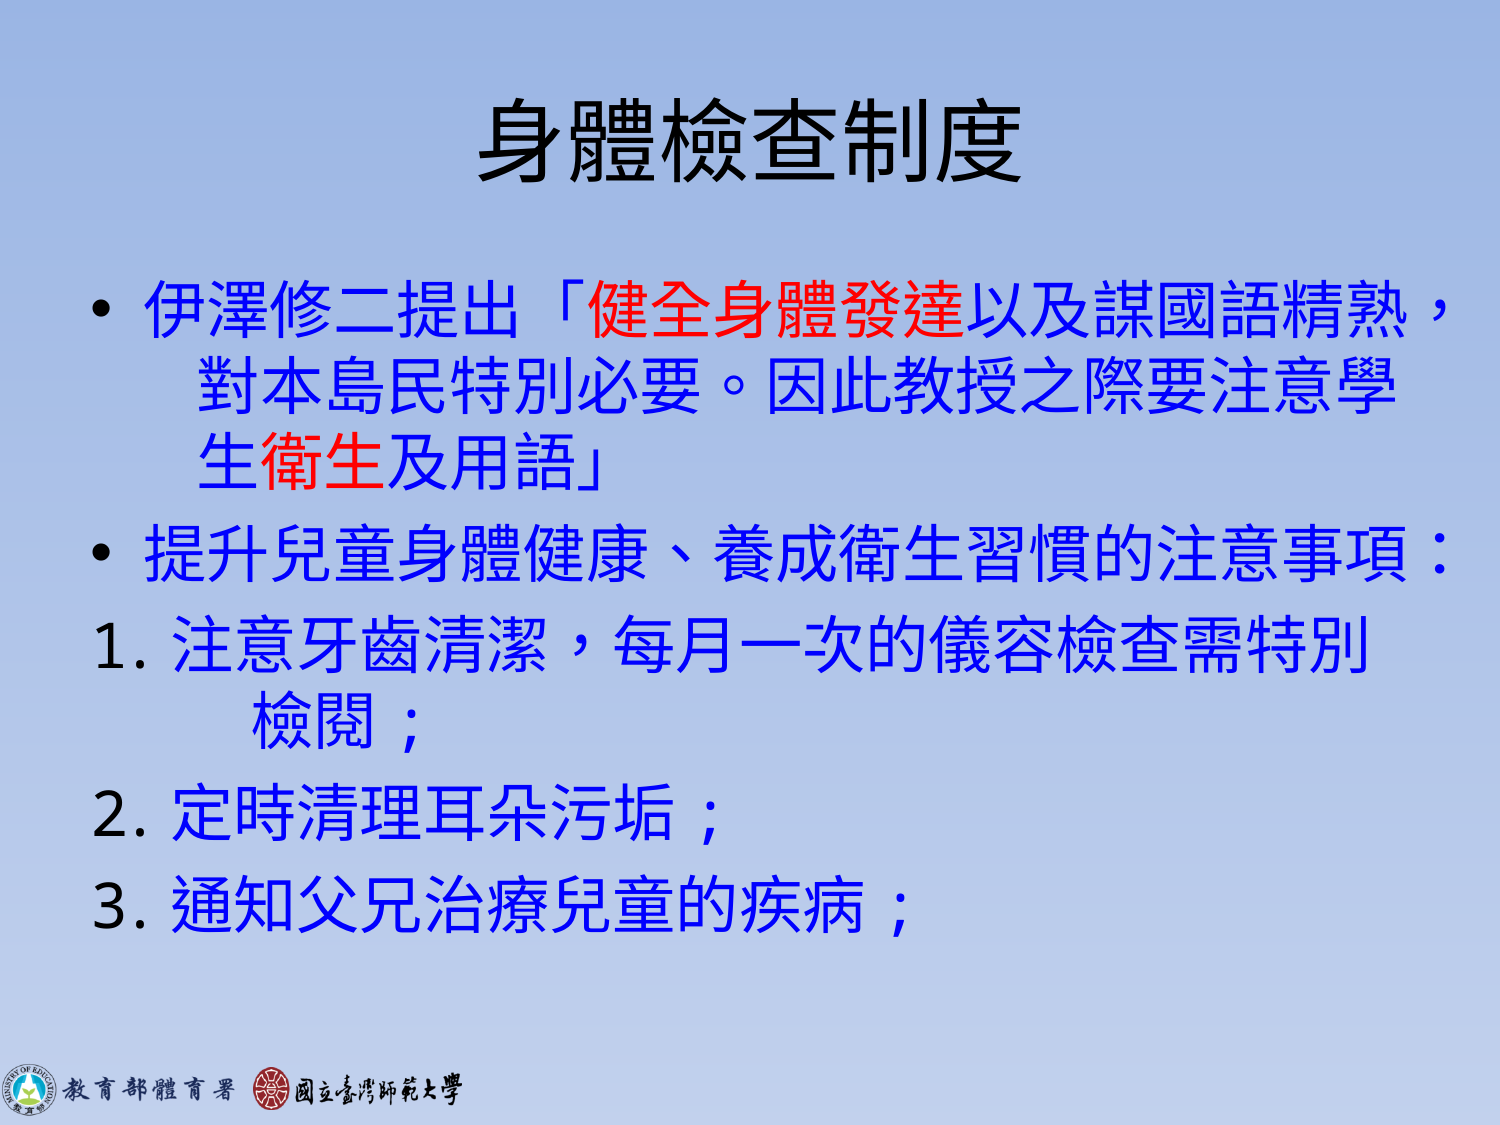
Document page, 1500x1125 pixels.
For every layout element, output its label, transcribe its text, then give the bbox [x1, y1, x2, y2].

list 伊澤修二提出「健全身體發達以及謀國語精熟，對本島民特別必要。因此教授之際要注意學生衛生及用語」 提升兒童身體健康、養成衛生習慣的注意事項： 注意牙齒清潔，每月一次的儀容檢查需特別檢閱; 定時清理耳朵污垢; 通知父兄治療兒童的疾病; [75, 262, 1426, 1005]
title 身體檢查制度 [75, 45, 1426, 233]
